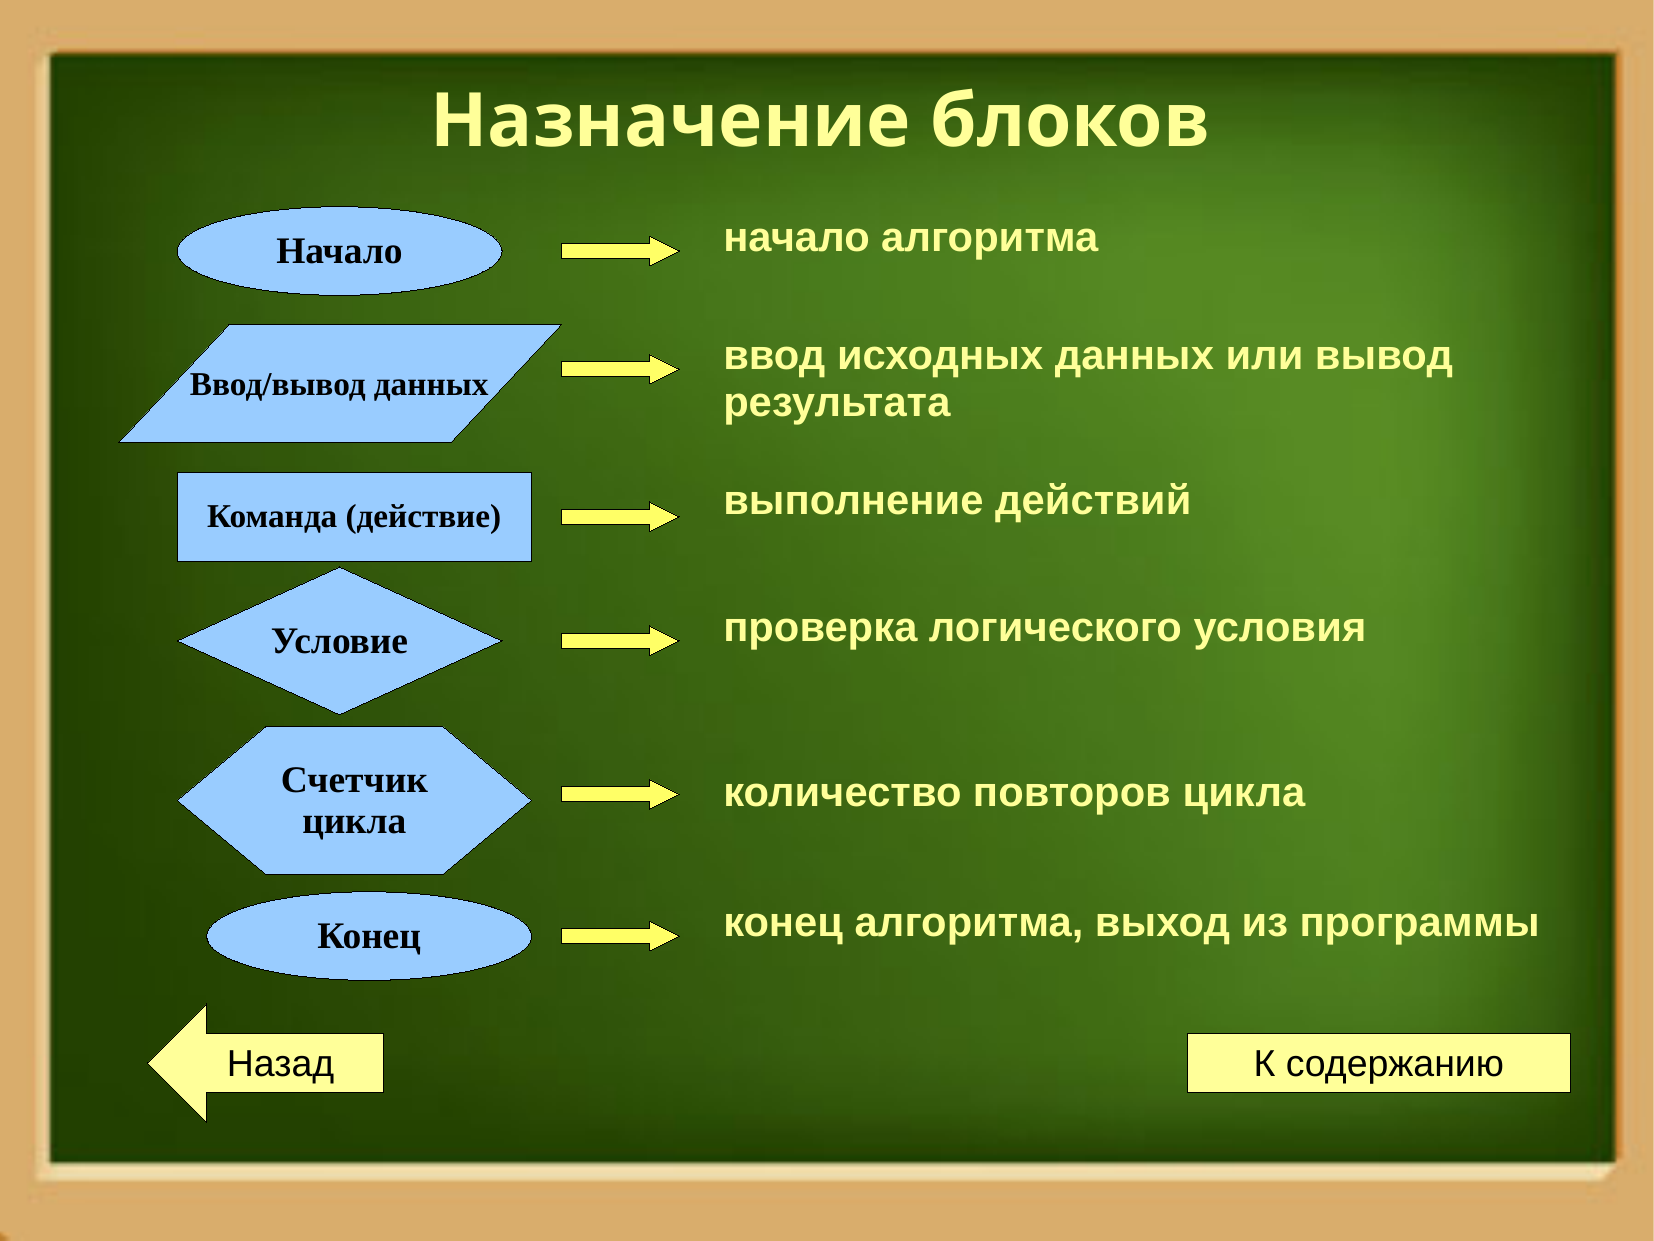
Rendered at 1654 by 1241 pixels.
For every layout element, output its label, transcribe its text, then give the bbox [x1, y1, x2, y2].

text_box К содержанию [1187, 1033, 1571, 1093]
text_box Конец [206, 891, 532, 981]
text_box [561, 354, 680, 384]
text_box Ввод/вывод данных [118, 324, 562, 443]
text_box выполнение действий [708, 469, 1565, 532]
text_box Начало [177, 206, 503, 296]
text_box начало алгоритма [708, 206, 1477, 269]
text_box проверка логического условия [708, 596, 1536, 659]
text_box количество повторов цикла [708, 761, 1506, 867]
text_box Счетчик цикла [177, 726, 532, 875]
text_box [561, 501, 680, 532]
text_box [561, 236, 680, 266]
text_box Условие [177, 566, 503, 715]
text_box [561, 921, 680, 951]
picture [0, 0, 1654, 1241]
text_box Назад [147, 1003, 384, 1123]
text_box конец алгоритма, выход из программы [708, 891, 1625, 955]
text_box ввод исходных данных или вывод результата [708, 324, 1565, 435]
text_box [561, 625, 680, 656]
text_box [561, 779, 680, 810]
title Назначение блоков [76, 58, 1565, 266]
text_box Команда (действие) [177, 472, 532, 562]
